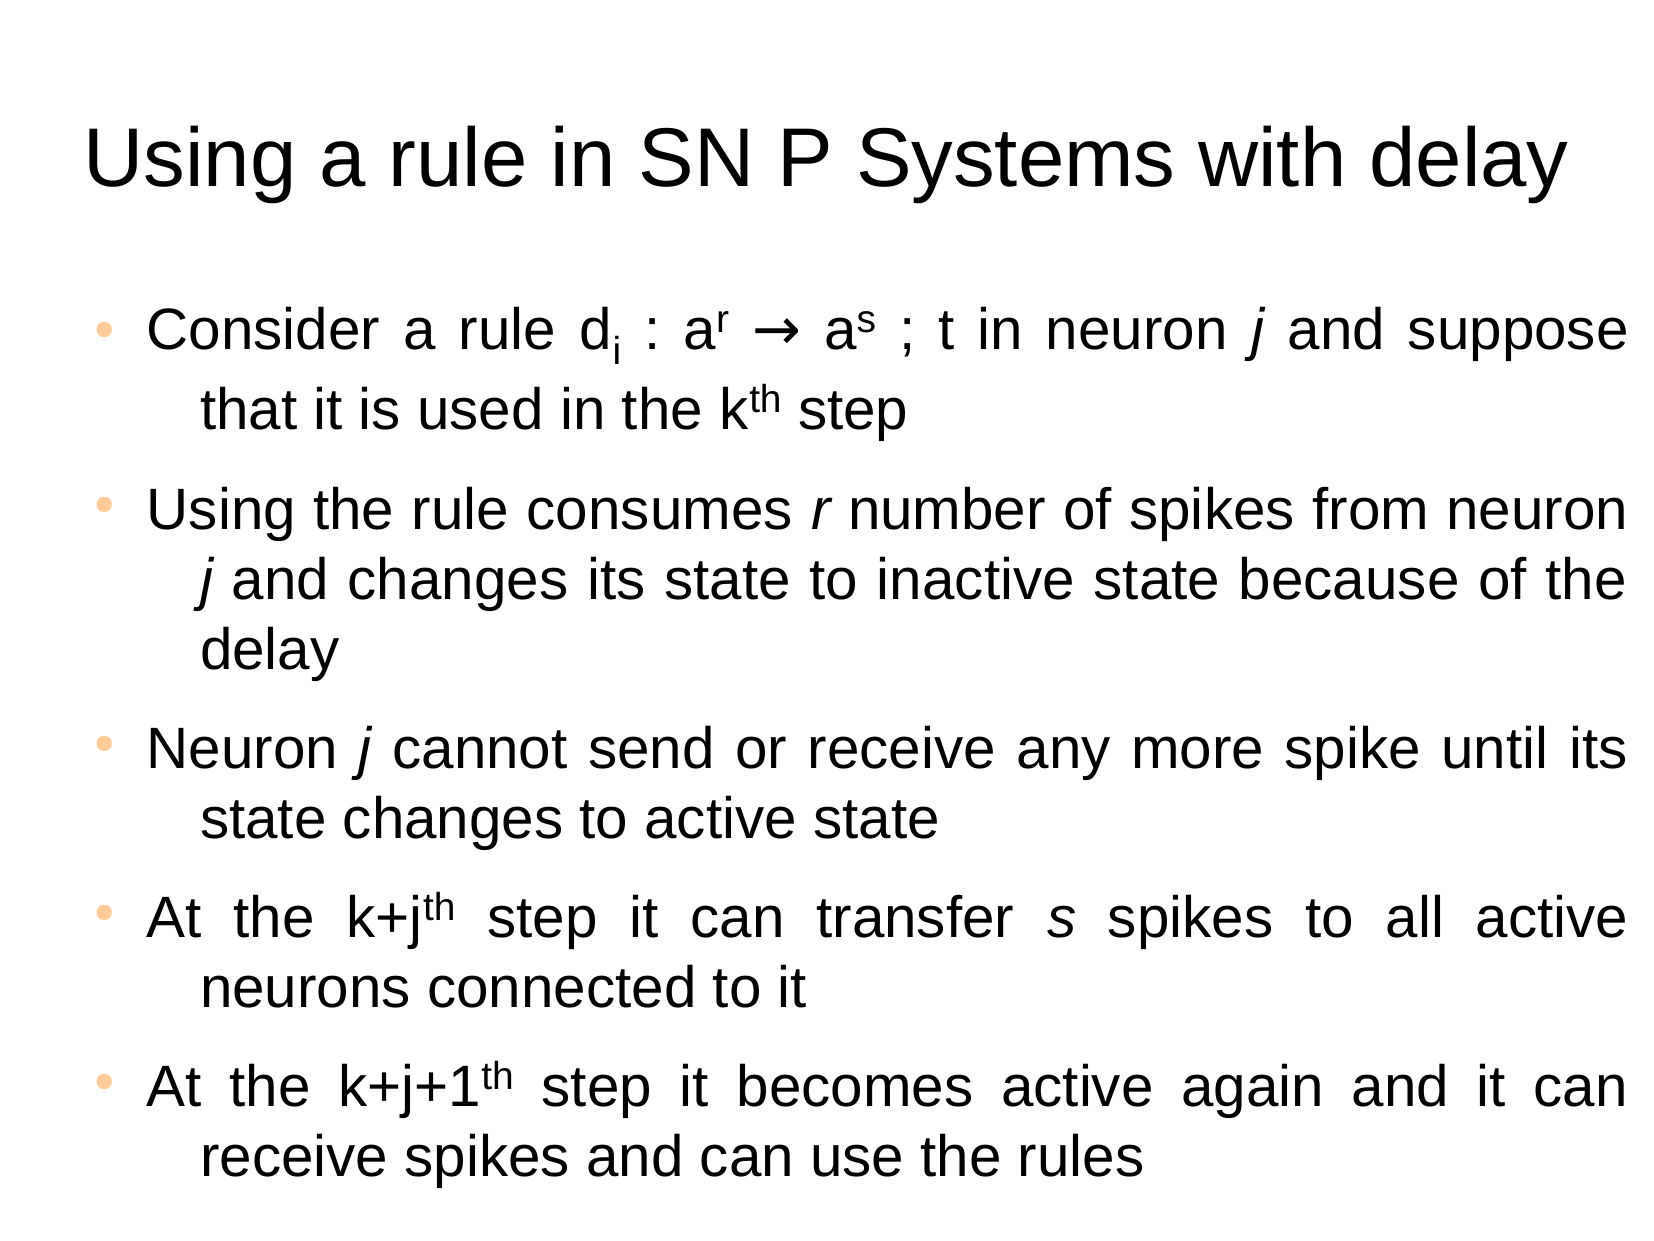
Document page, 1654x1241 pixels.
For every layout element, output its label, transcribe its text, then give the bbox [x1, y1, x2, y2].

title Using a rule in SN P Systems with delay [82, 49, 1571, 257]
list Consider a rule di : ar → as ; t in neuron j and suppose that it is used in the kth step Using the rule consumes r number of spikes from neuron j and changes its state to inactive state because of the delay Neuron j cannot send or receive any more spike until its state changes to active state At the k+jth step it can transfer s spikes to all active neurons connected to it At the k+j+1th step it becomes active again and it can receive spikes and can use the rules [58, 291, 1630, 1241]
